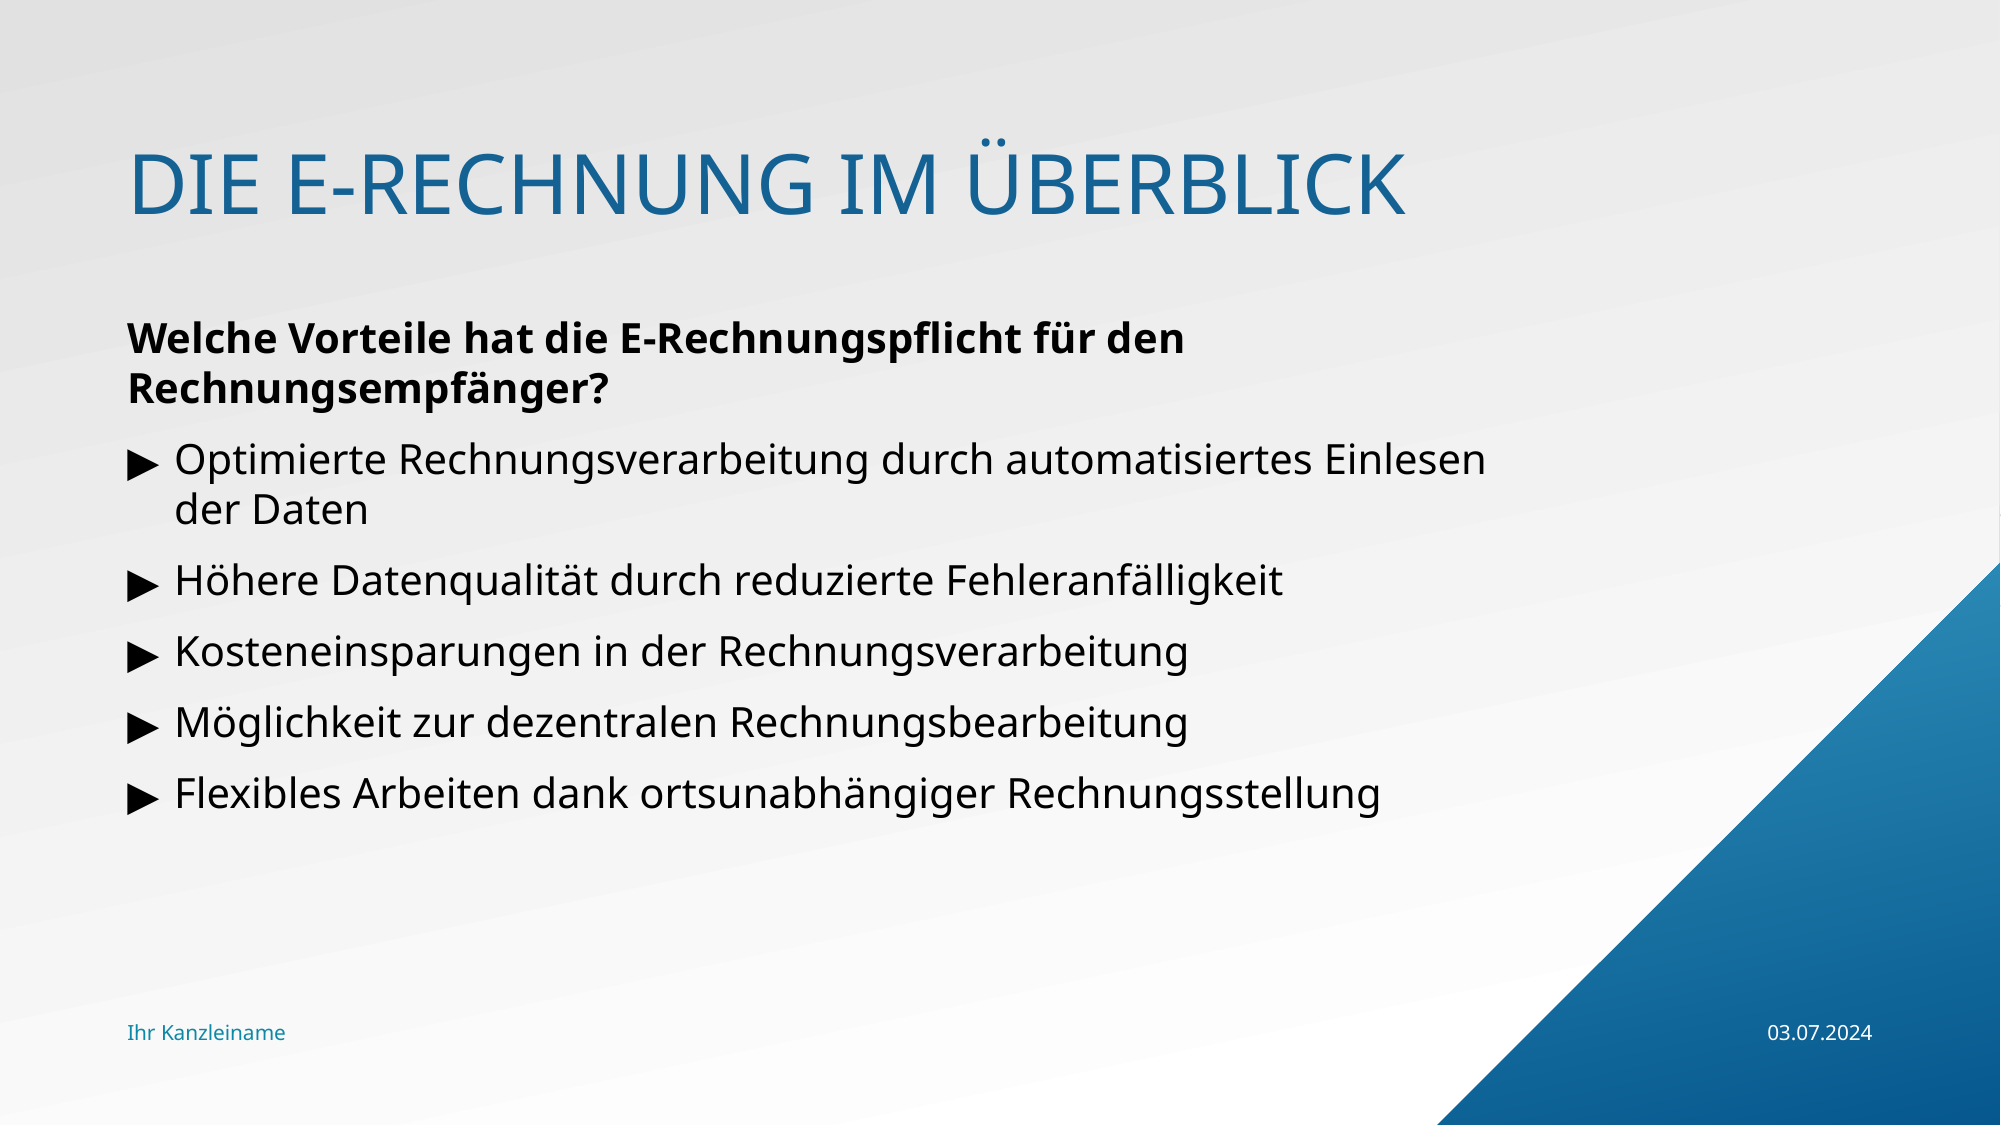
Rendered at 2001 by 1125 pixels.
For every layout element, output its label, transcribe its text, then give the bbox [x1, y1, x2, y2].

slide_number 03.07.2024 [1624, 1012, 1888, 1073]
text_box [0, 0, 2000, 1125]
list Welche Vorteile hat die E-Rechnungspflicht für den Rechnungsempfänger? Optimierte Rechnungsverarbeitung durch automatisiertes Einlesen der Daten Höhere Datenqualität durch reduzierte Fehleranfälligkeit Kosteneinsparungen in der Rechnungsverarbeitung Möglichkeit zur dezentralen Rechnungsbearbeitung Flexibles Arbeiten dank ortsunabhängiger Rechnungsstellung [112, 267, 1513, 861]
title DIE E-RECHNUNG IM ÜBERBLICK [112, 57, 1513, 267]
footer Ihr Kanzleiname [112, 1012, 1350, 1073]
